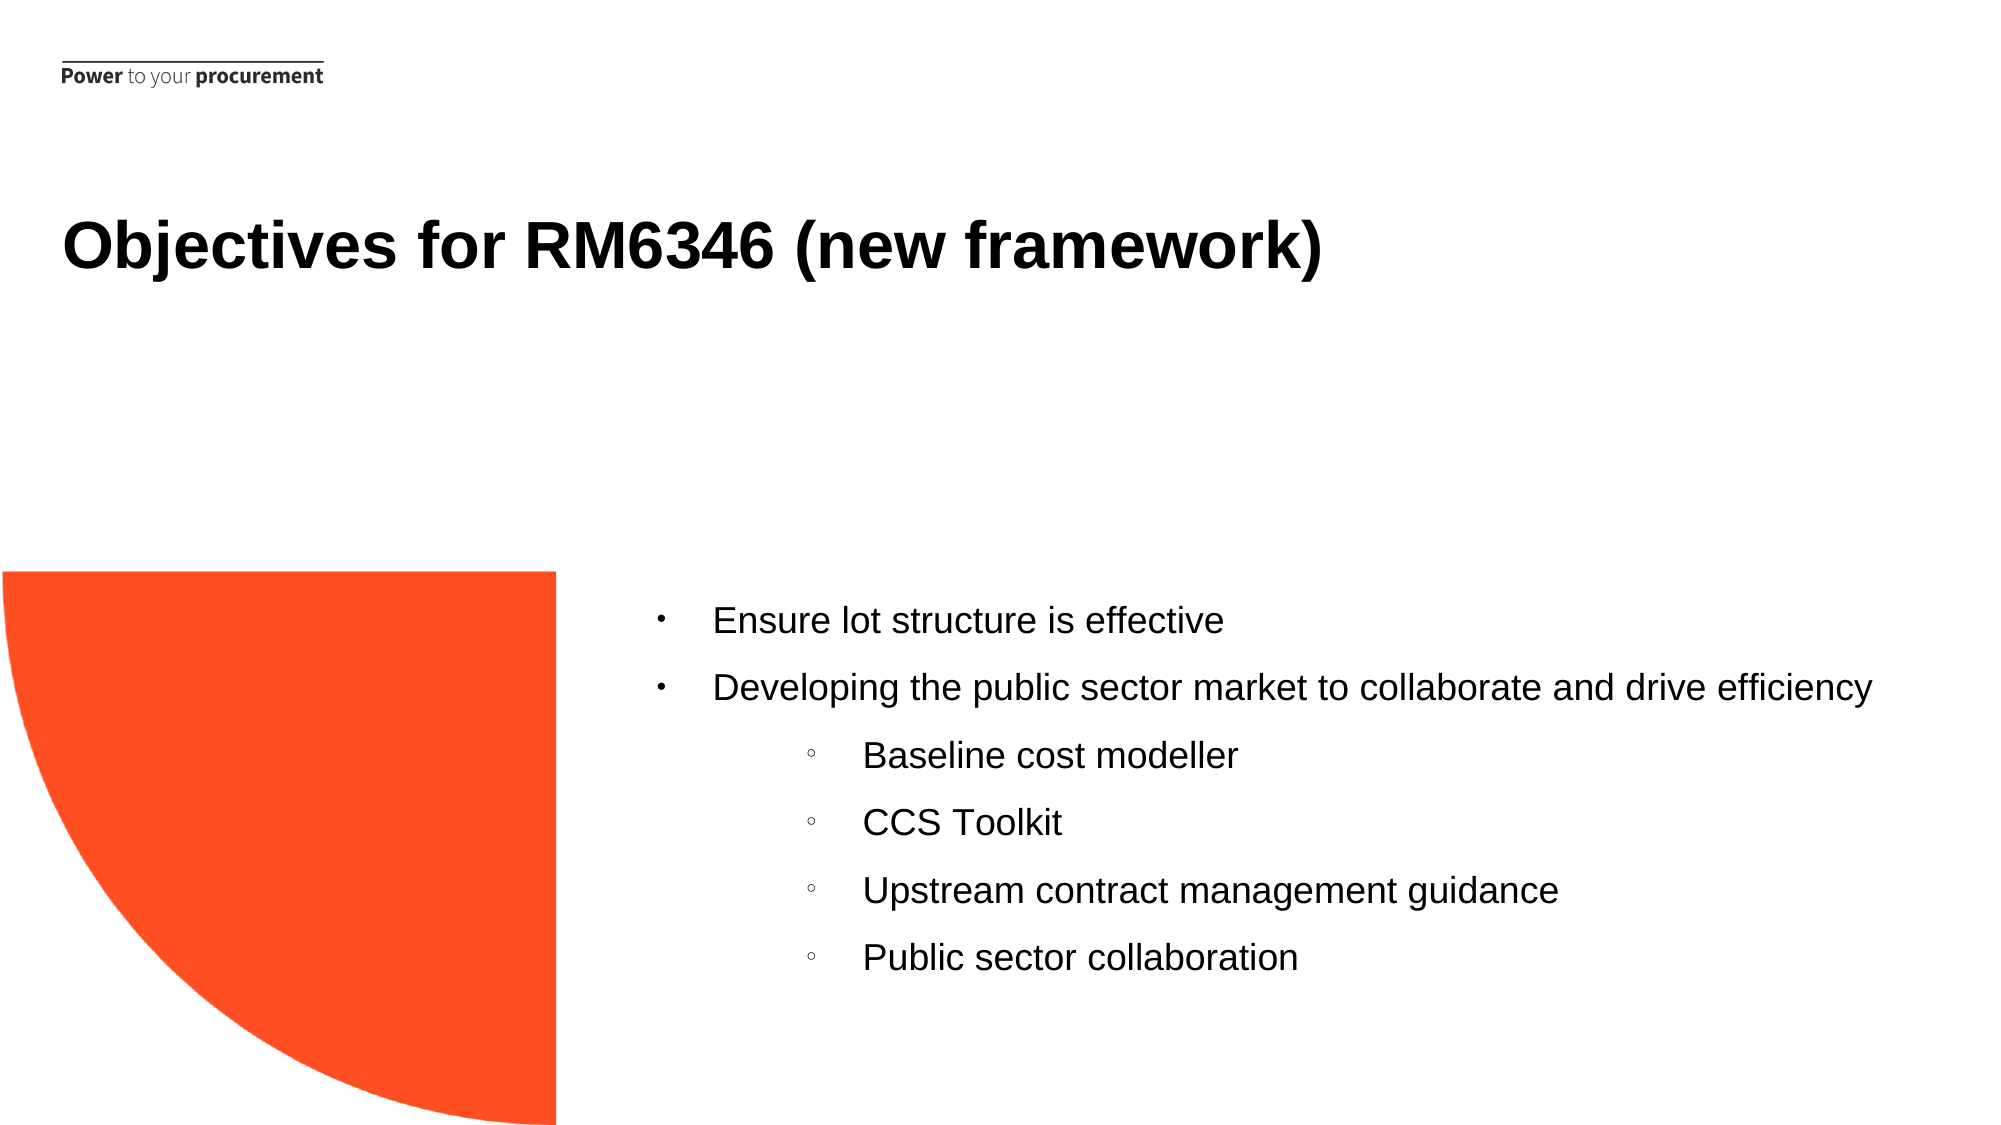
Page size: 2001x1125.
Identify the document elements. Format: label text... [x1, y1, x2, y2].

title Ensure lot structure is effective Developing the public sector market to collaborate and drive efficiency Baseline cost modeller CCS Toolkit Upstream contract management guidance Public sector collaboration [618, 573, 1893, 989]
title Objectives for RM6346 (new framework) [62, 202, 1419, 341]
